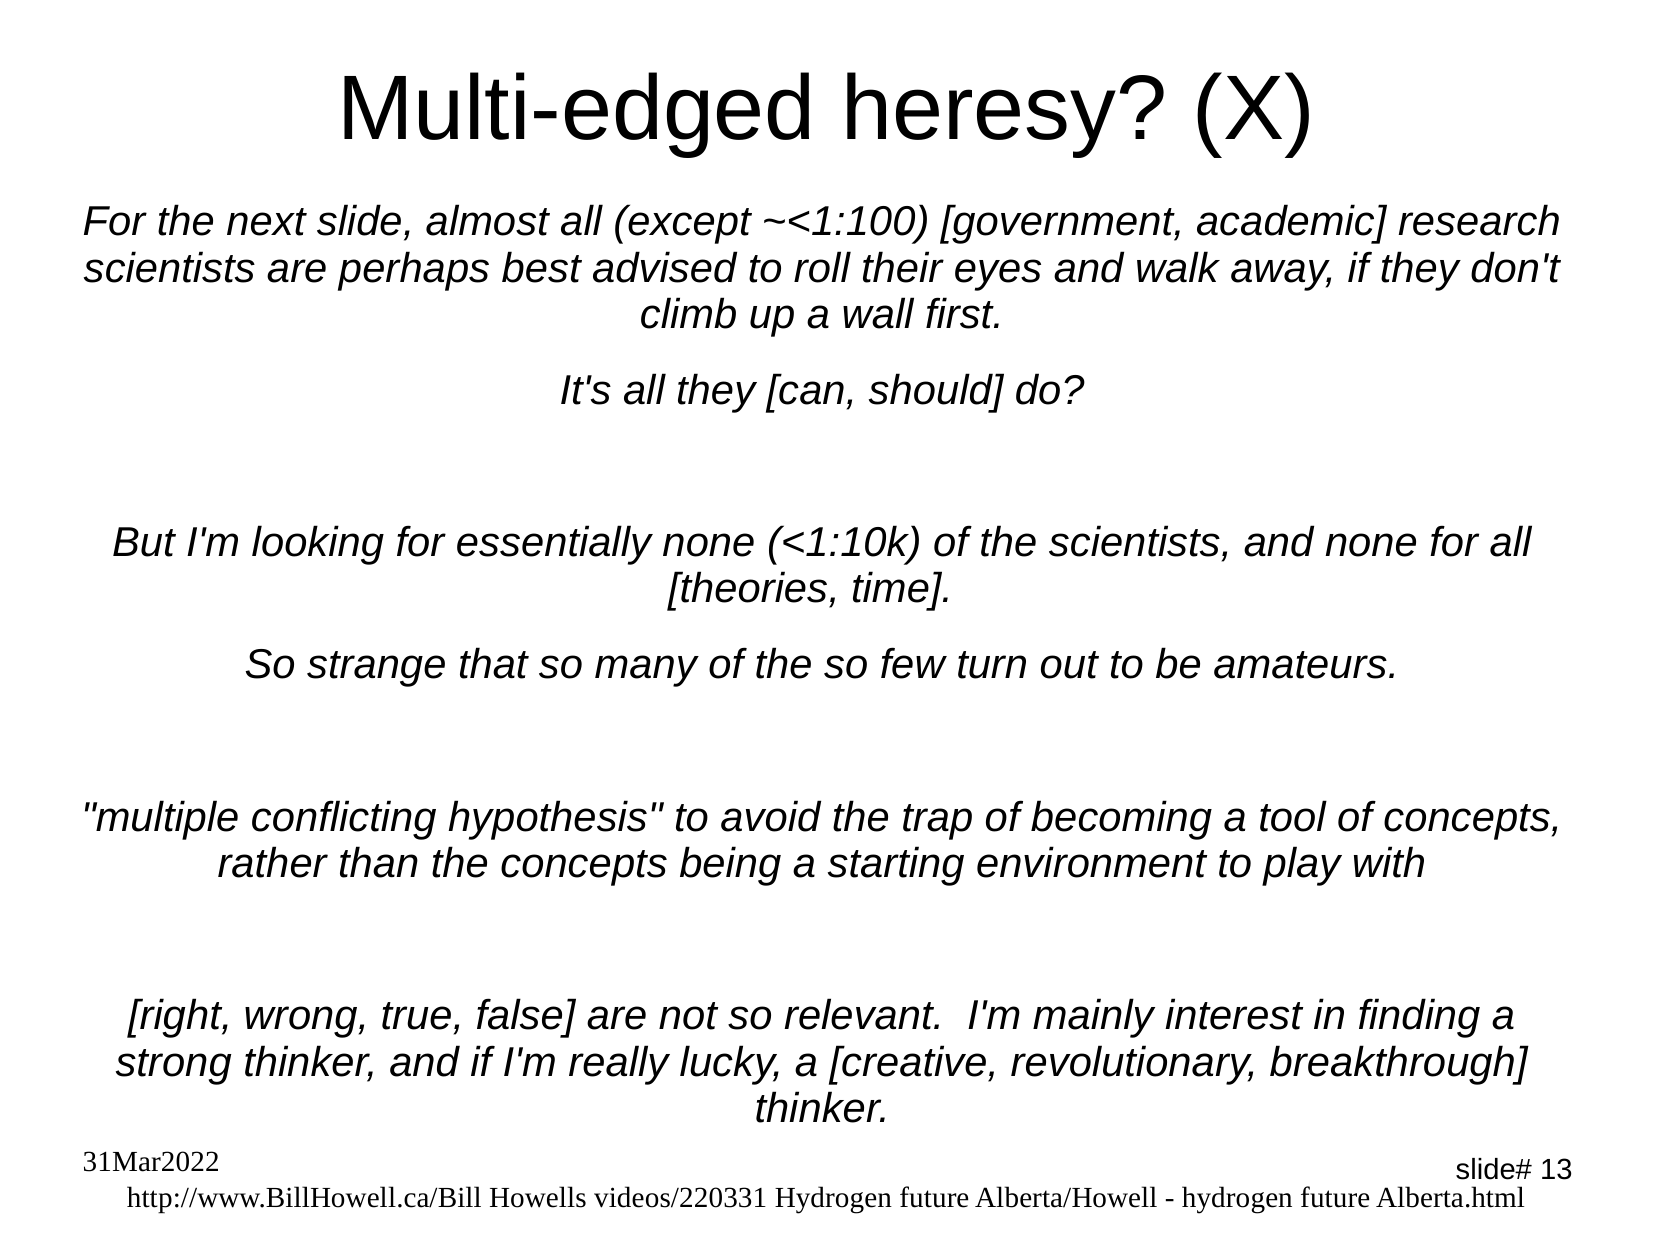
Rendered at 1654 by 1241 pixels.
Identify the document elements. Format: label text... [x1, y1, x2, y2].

list For the next slide, almost all (except ~<1:100) [government, academic] research scientists are perhaps best advised to roll their eyes and walk away, if they don't climb up a wall first. It's all they [can, should] do? But I'm looking for essentially none (<1:10k) of the scientists, and none for all [theories, time]. So strange that so many of the so few turn out to be amateurs. "multiple conflicting hypothesis" to avoid the trap of becoming a tool of concepts, rather than the concepts being a starting environment to play with [right, wrong, true, false] are not so relevant. I'm mainly interest in finding a strong thinker, and if I'm really lucky, a [creative, revolutionary, breakthrough] thinker. [78, 197, 1567, 1170]
title Multi-edged heresy? (X) [82, 49, 1571, 166]
text_box slide# 13 [1440, 1145, 1595, 1193]
